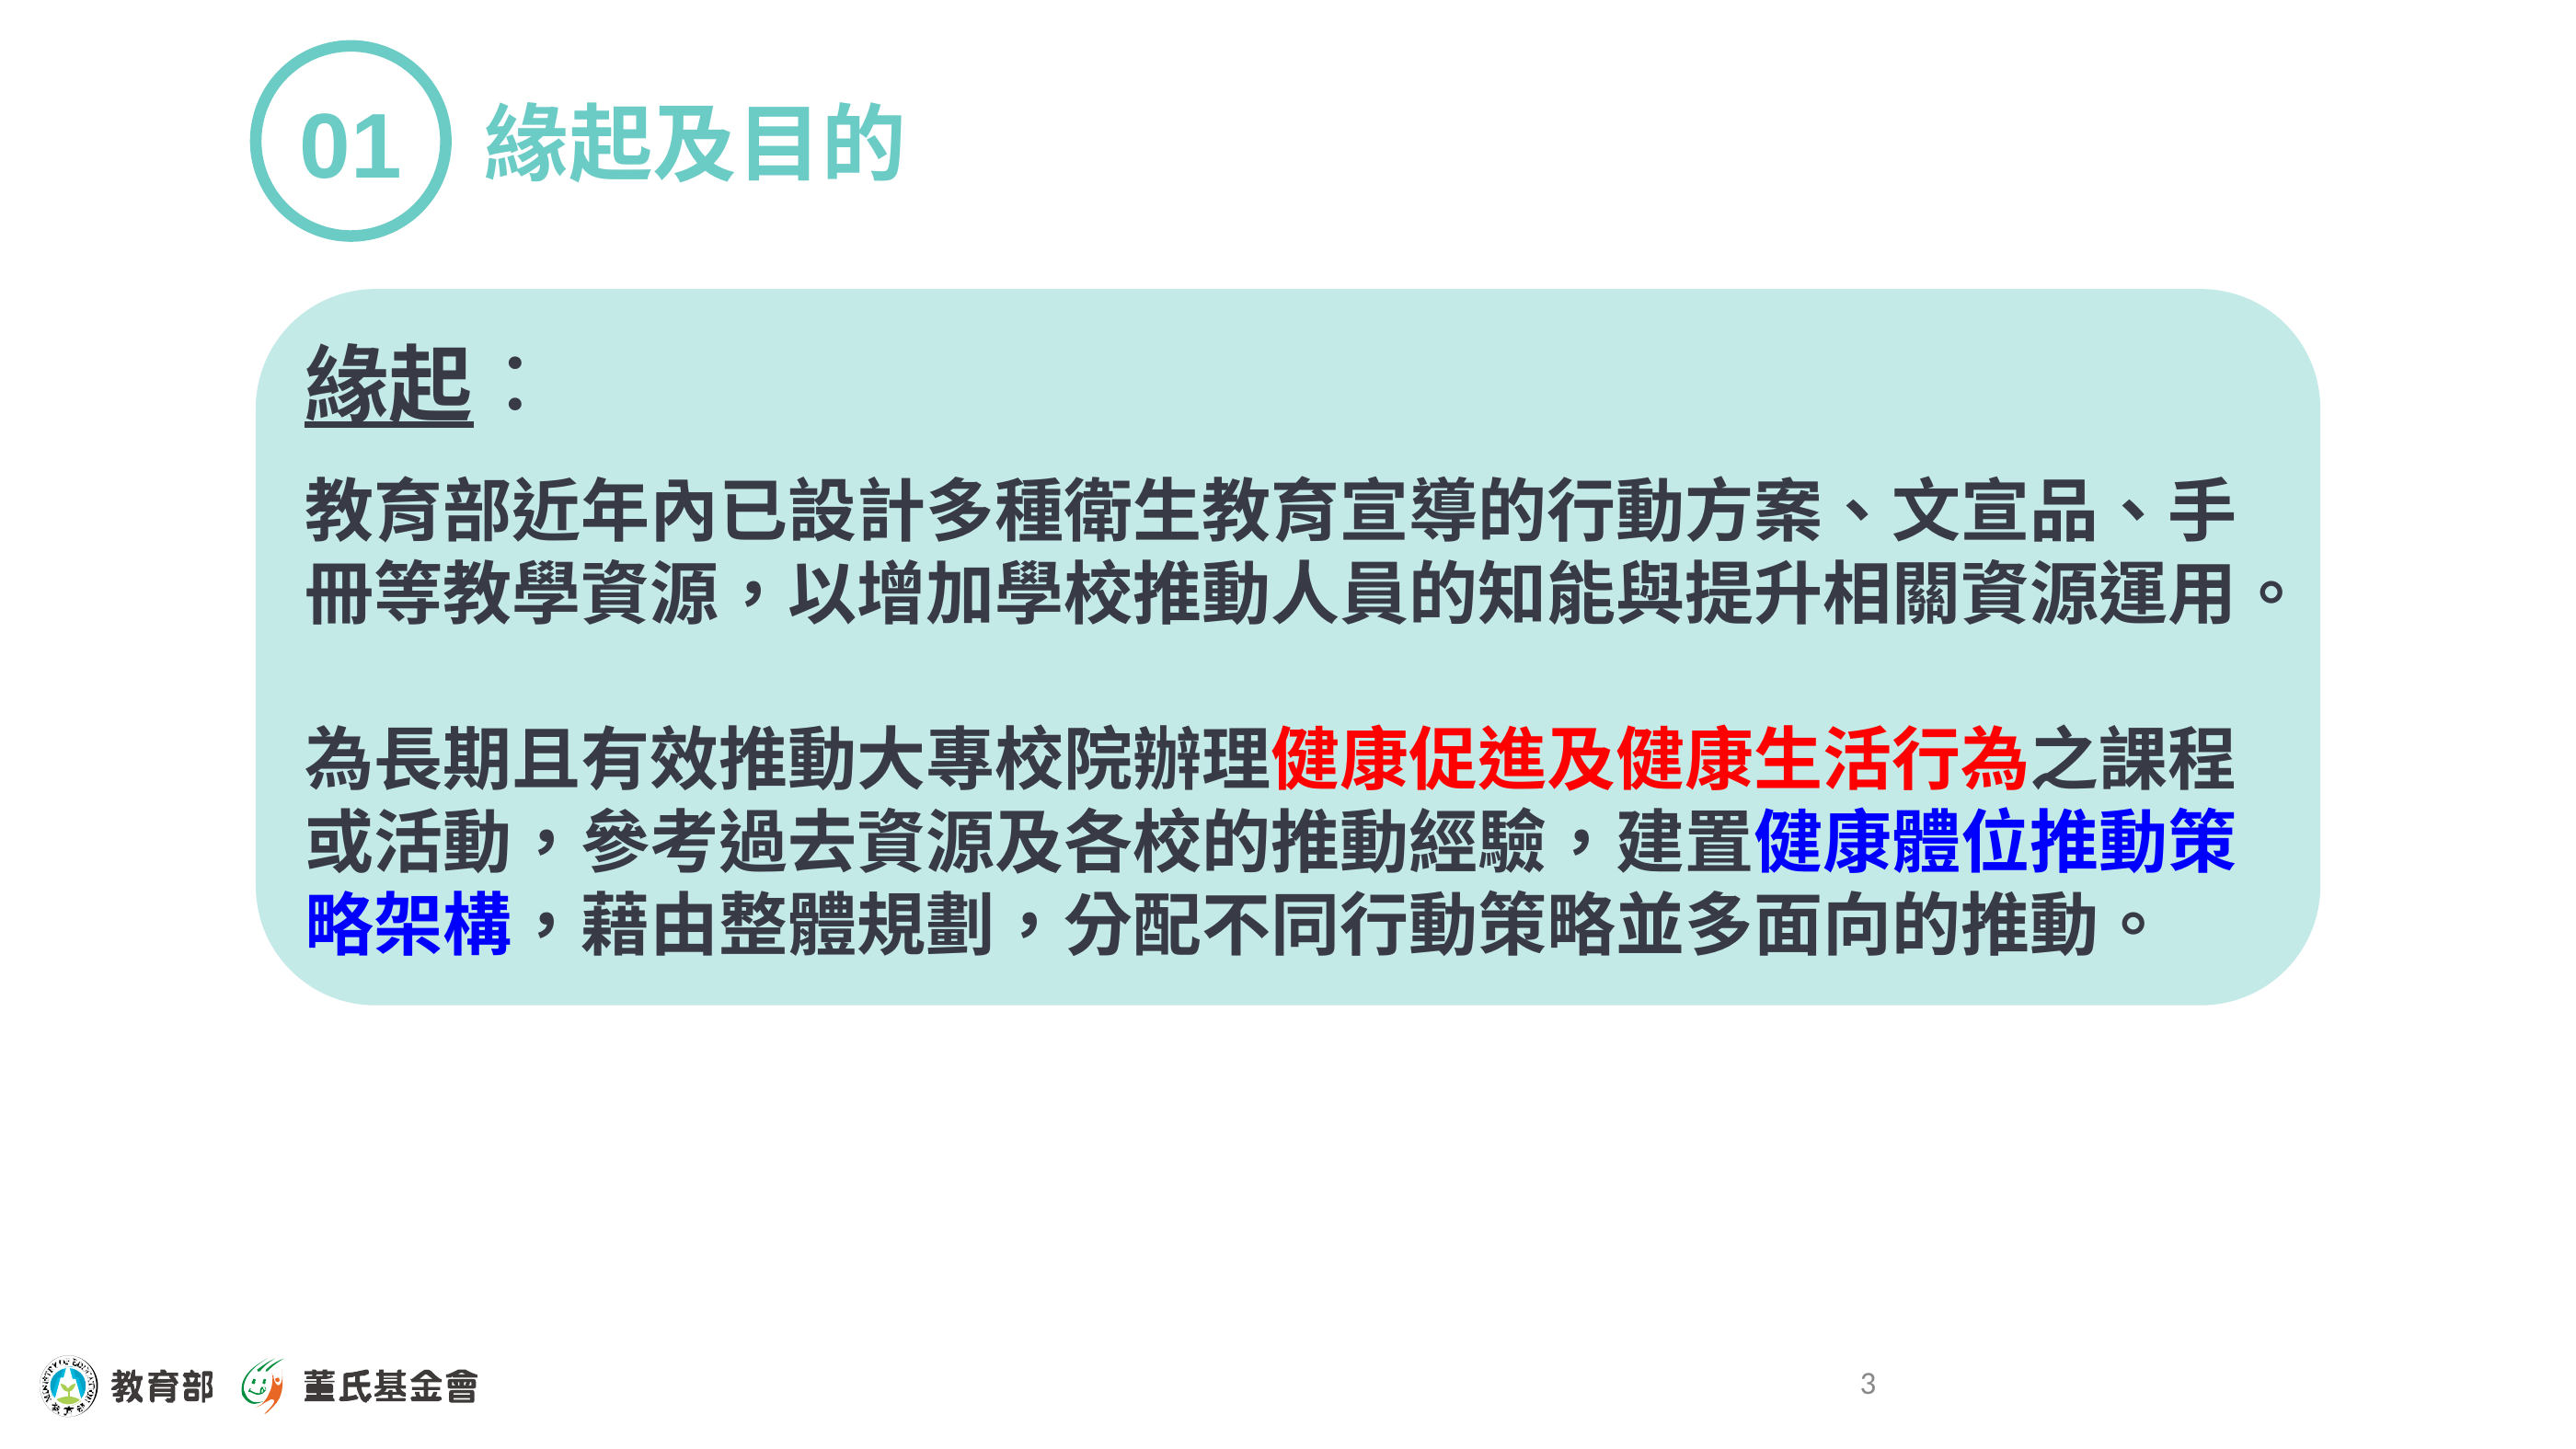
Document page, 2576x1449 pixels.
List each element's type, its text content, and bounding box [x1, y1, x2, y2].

text_box 01 [255, 45, 446, 236]
text_box 緣起： 教育部近年內已設計多種衛生教育宣導的行動方案、文宣品、手冊等教學資源，以增加學校推動人員的知能與提升相關資源運用。 為長期且有效推動大專校院辦理健康促進及健康生活行為之課程或活動，參考過去資源及各校的推動經驗，建置健康體位推動策略架構，藉由整體規劃，分配不同行動策略並多面向的推動。 [255, 289, 2321, 1006]
text_box 緣起及目的 [470, 83, 1048, 200]
text_box 3 [1846, 1342, 2448, 1420]
